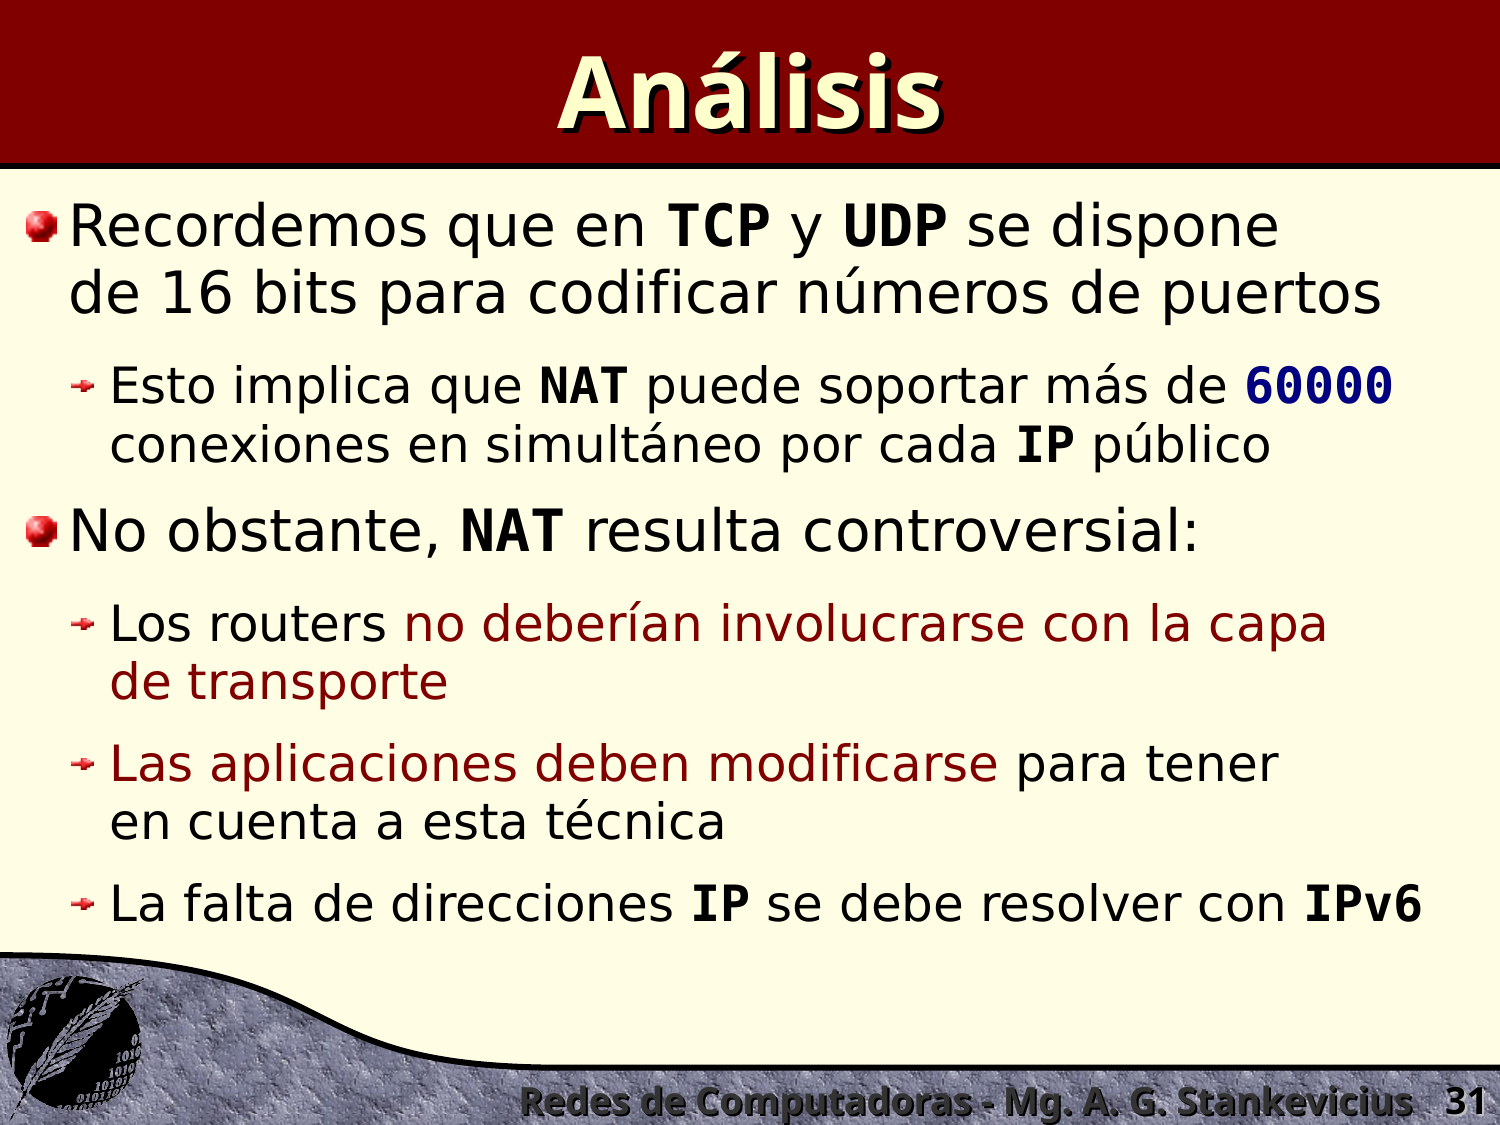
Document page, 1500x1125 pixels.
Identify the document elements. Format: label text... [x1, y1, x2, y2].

picture [1047, 1100, 1054, 1110]
picture [0, 959, 1500, 1125]
list Recordemos que en TCP y UDP se dispone de 16 bits para codificar números de puertos Esto implica que NAT puede soportar más de 60000 conexiones en simultáneo por cada IP público No obstante, NAT resulta controversial: Los routers no deberían involucrarse con la capa de transporte Las aplicaciones deben modificarse para tener en cuenta a esta técnica La falta de direcciones IP se debe resolver con IPv6 [11, 192, 1486, 939]
picture [790, 1100, 795, 1110]
title Análisis [15, 5, 1485, 160]
